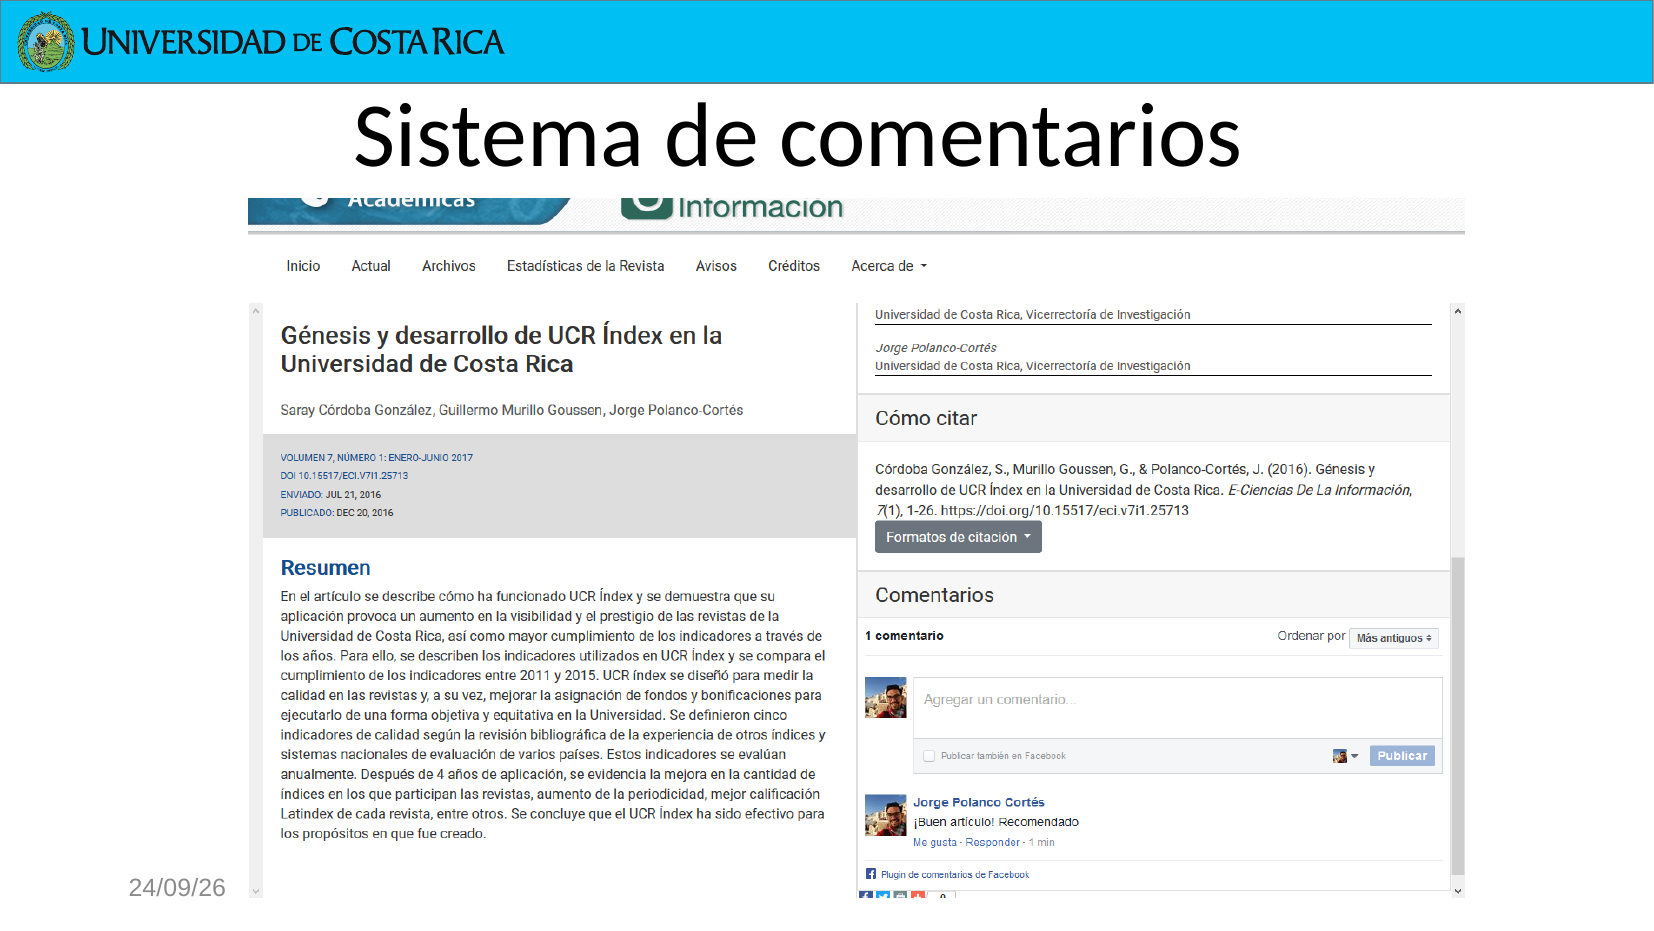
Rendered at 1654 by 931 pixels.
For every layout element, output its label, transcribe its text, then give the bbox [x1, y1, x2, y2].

picture [248, 198, 1465, 898]
title Sistema de comentarios [85, 82, 1512, 205]
